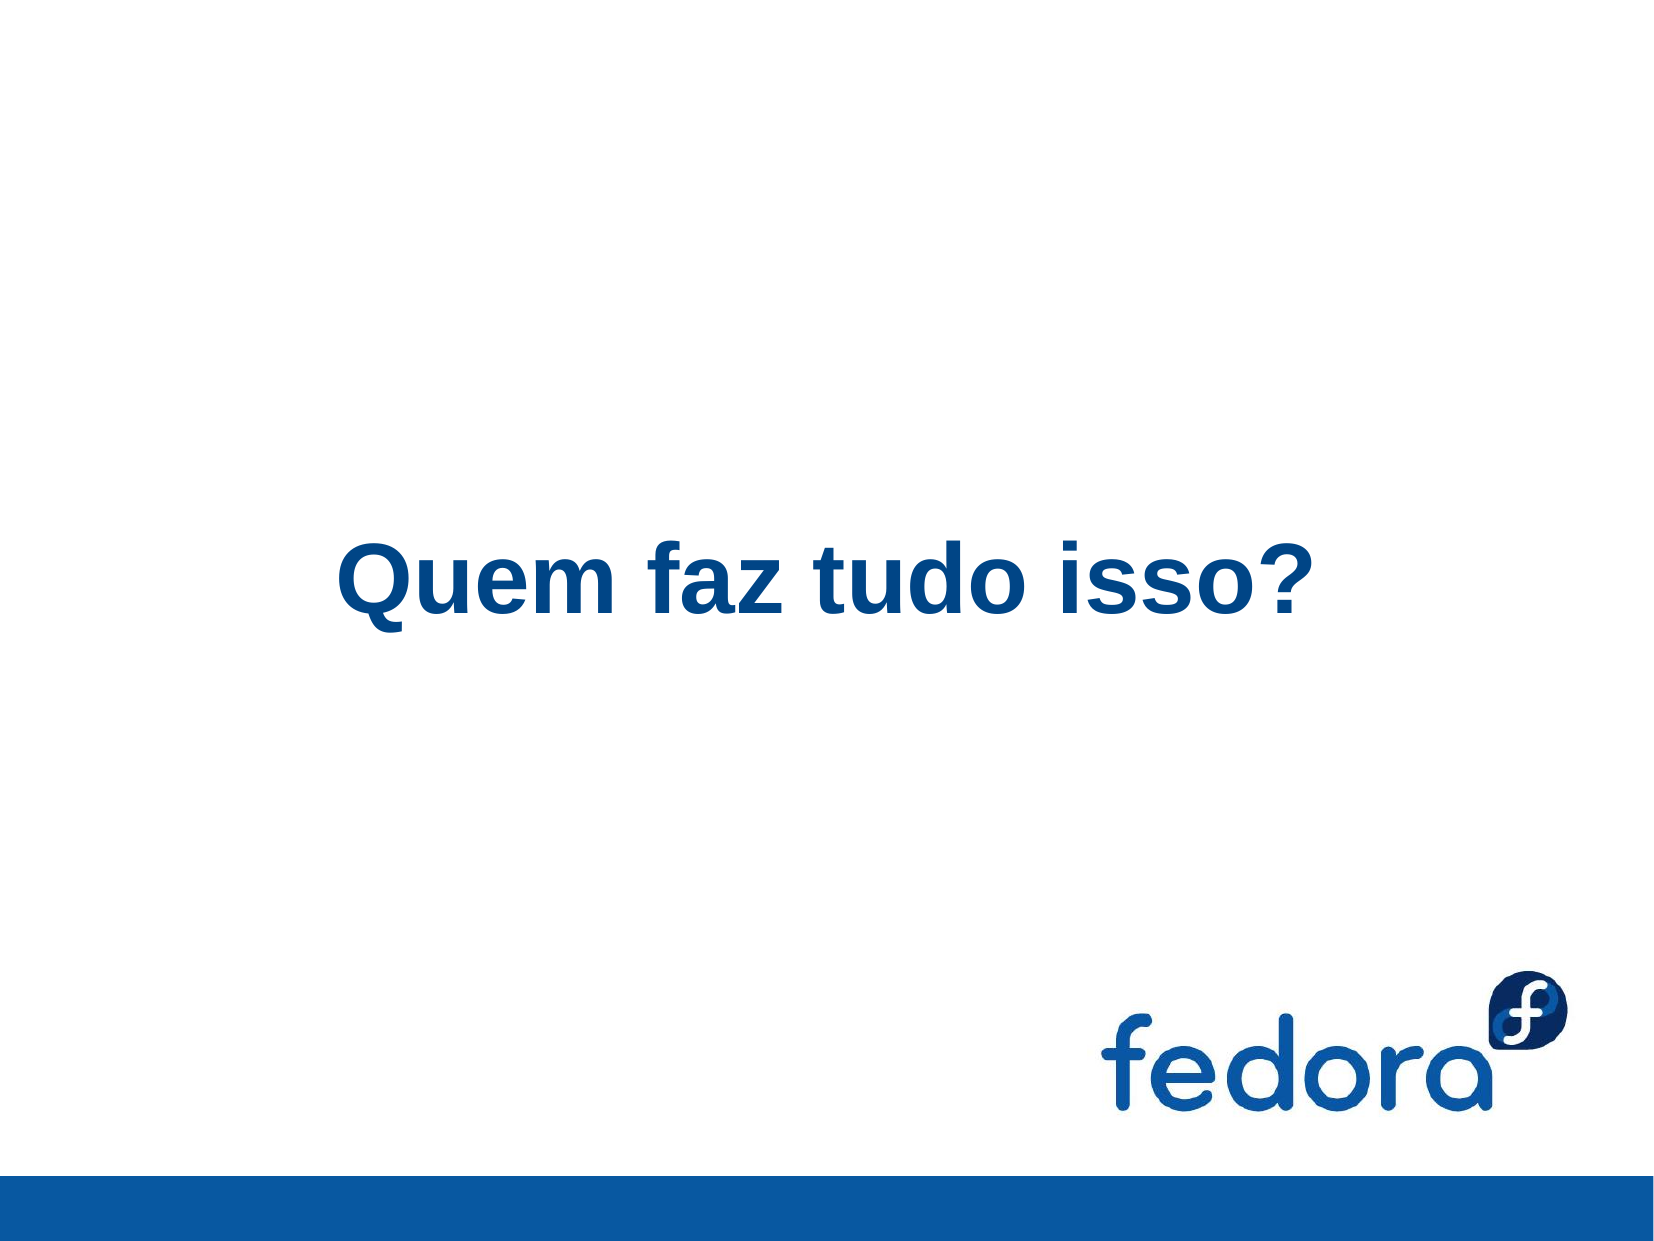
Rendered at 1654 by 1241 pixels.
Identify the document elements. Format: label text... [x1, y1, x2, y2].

picture [0, 1176, 1654, 1241]
picture [1087, 958, 1576, 1125]
title Quem faz tudo isso? [82, 49, 1571, 1109]
